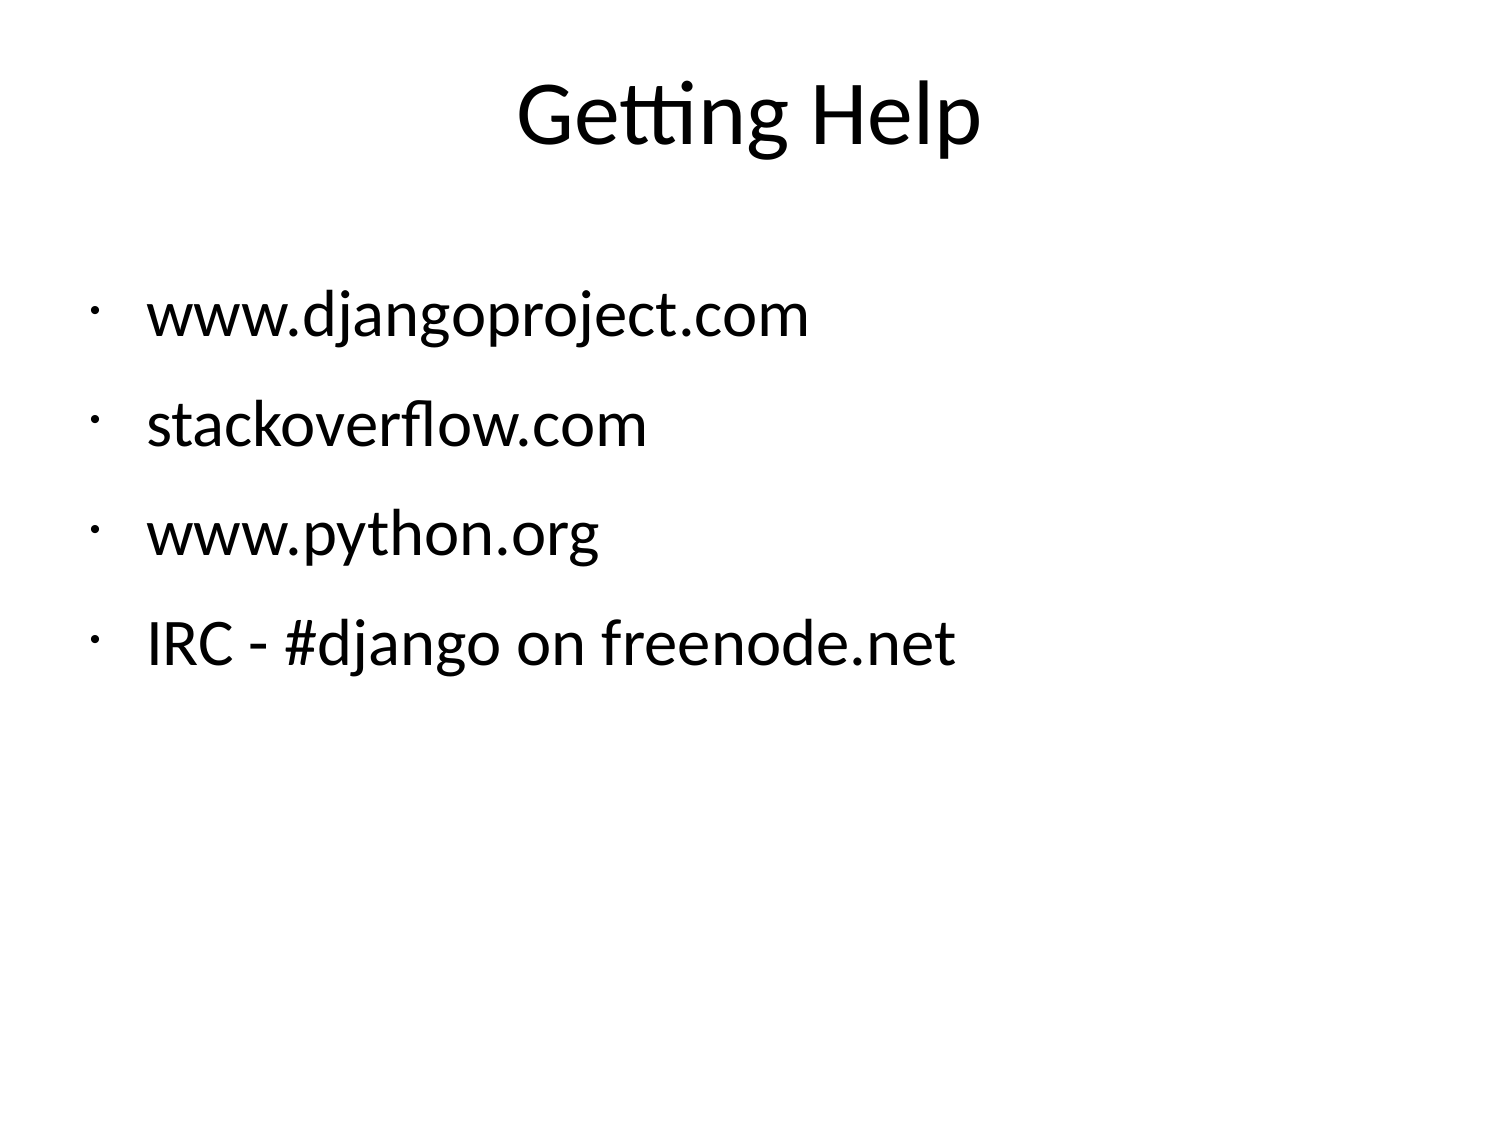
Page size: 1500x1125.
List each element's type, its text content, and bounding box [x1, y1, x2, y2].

title Getting Help [75, 45, 1425, 233]
list www.djangoproject.com stackoverflow.com www.python.org IRC - #django on freenode.net [75, 262, 1425, 1005]
